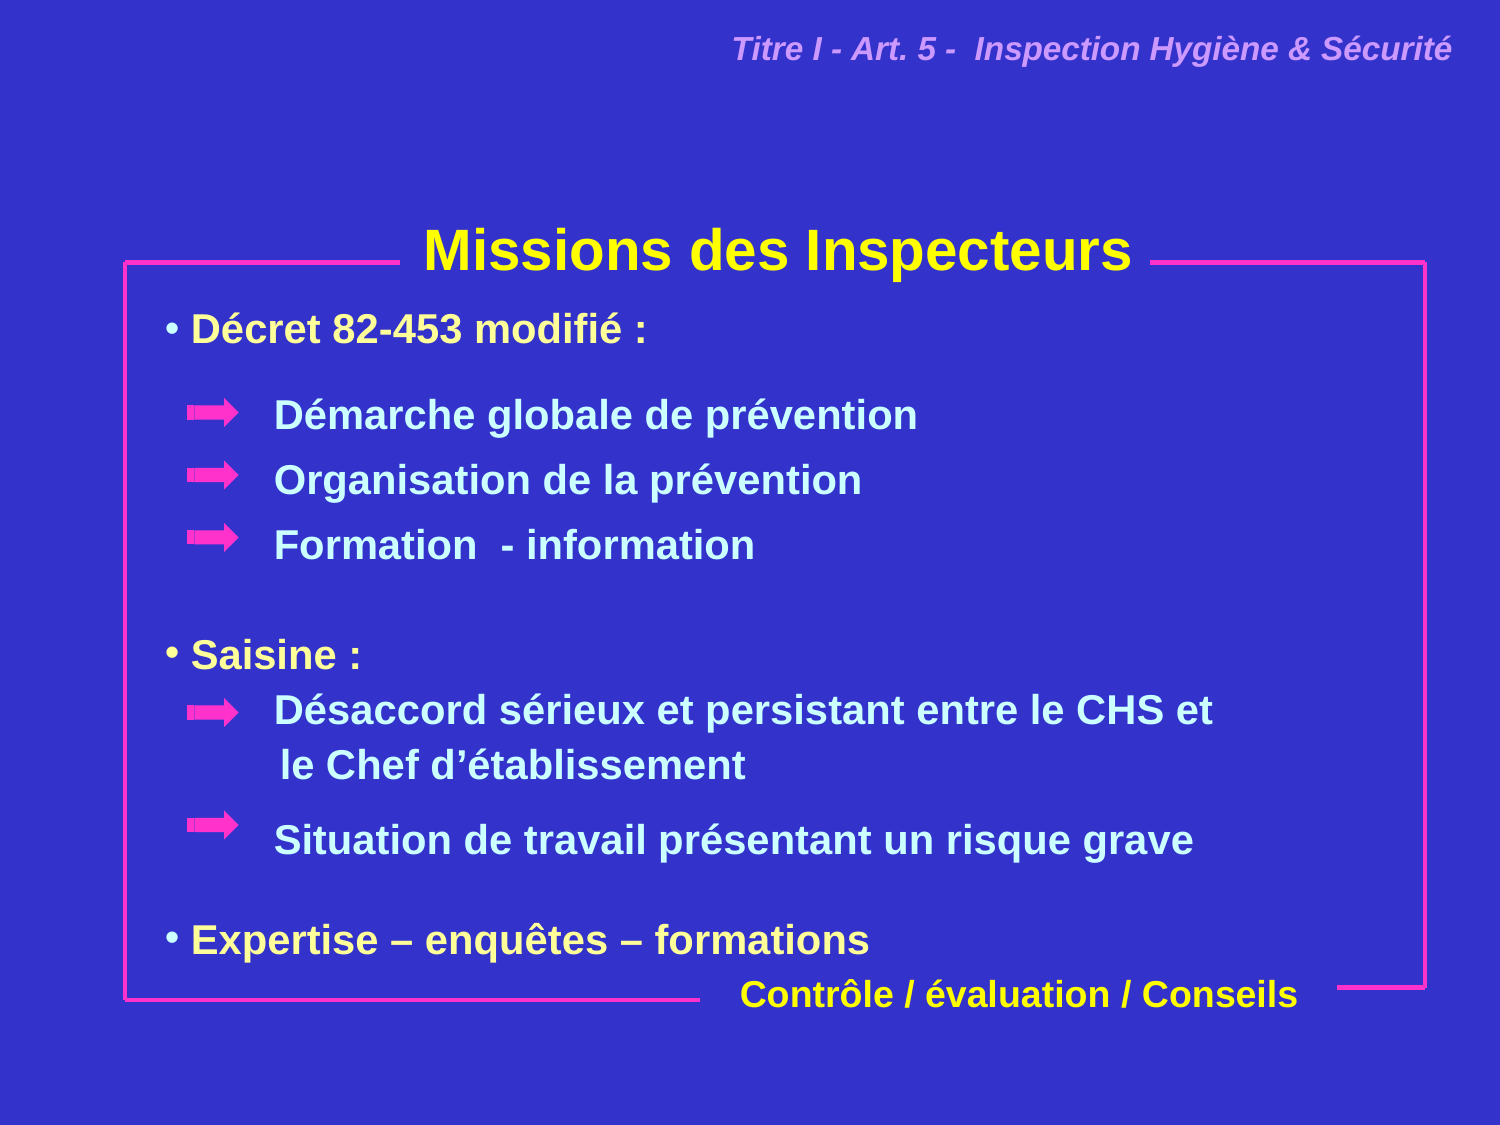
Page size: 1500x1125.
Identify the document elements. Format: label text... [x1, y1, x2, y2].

text_box [195, 812, 238, 838]
text_box [195, 399, 238, 426]
text_box Décret 82-453 modifié : Démarche globale de prévention Organisation de la prévention Formation - information Saisine : Désaccord sérieux et persistant entre le CHS et le Chef d’établissement Situation de travail présentant un risque grave Expertise – enquêtes – formations [150, 299, 1338, 971]
text_box [195, 462, 238, 488]
text_box Missions des Inspecteurs [408, 204, 1149, 290]
text_box [195, 699, 238, 726]
text_box Contrôle / évaluation / Conseils [724, 971, 1314, 1023]
text_box [195, 524, 238, 550]
text_box Titre I - Art. 5 - Inspection Hygiène & Sécurité [716, 18, 1469, 75]
